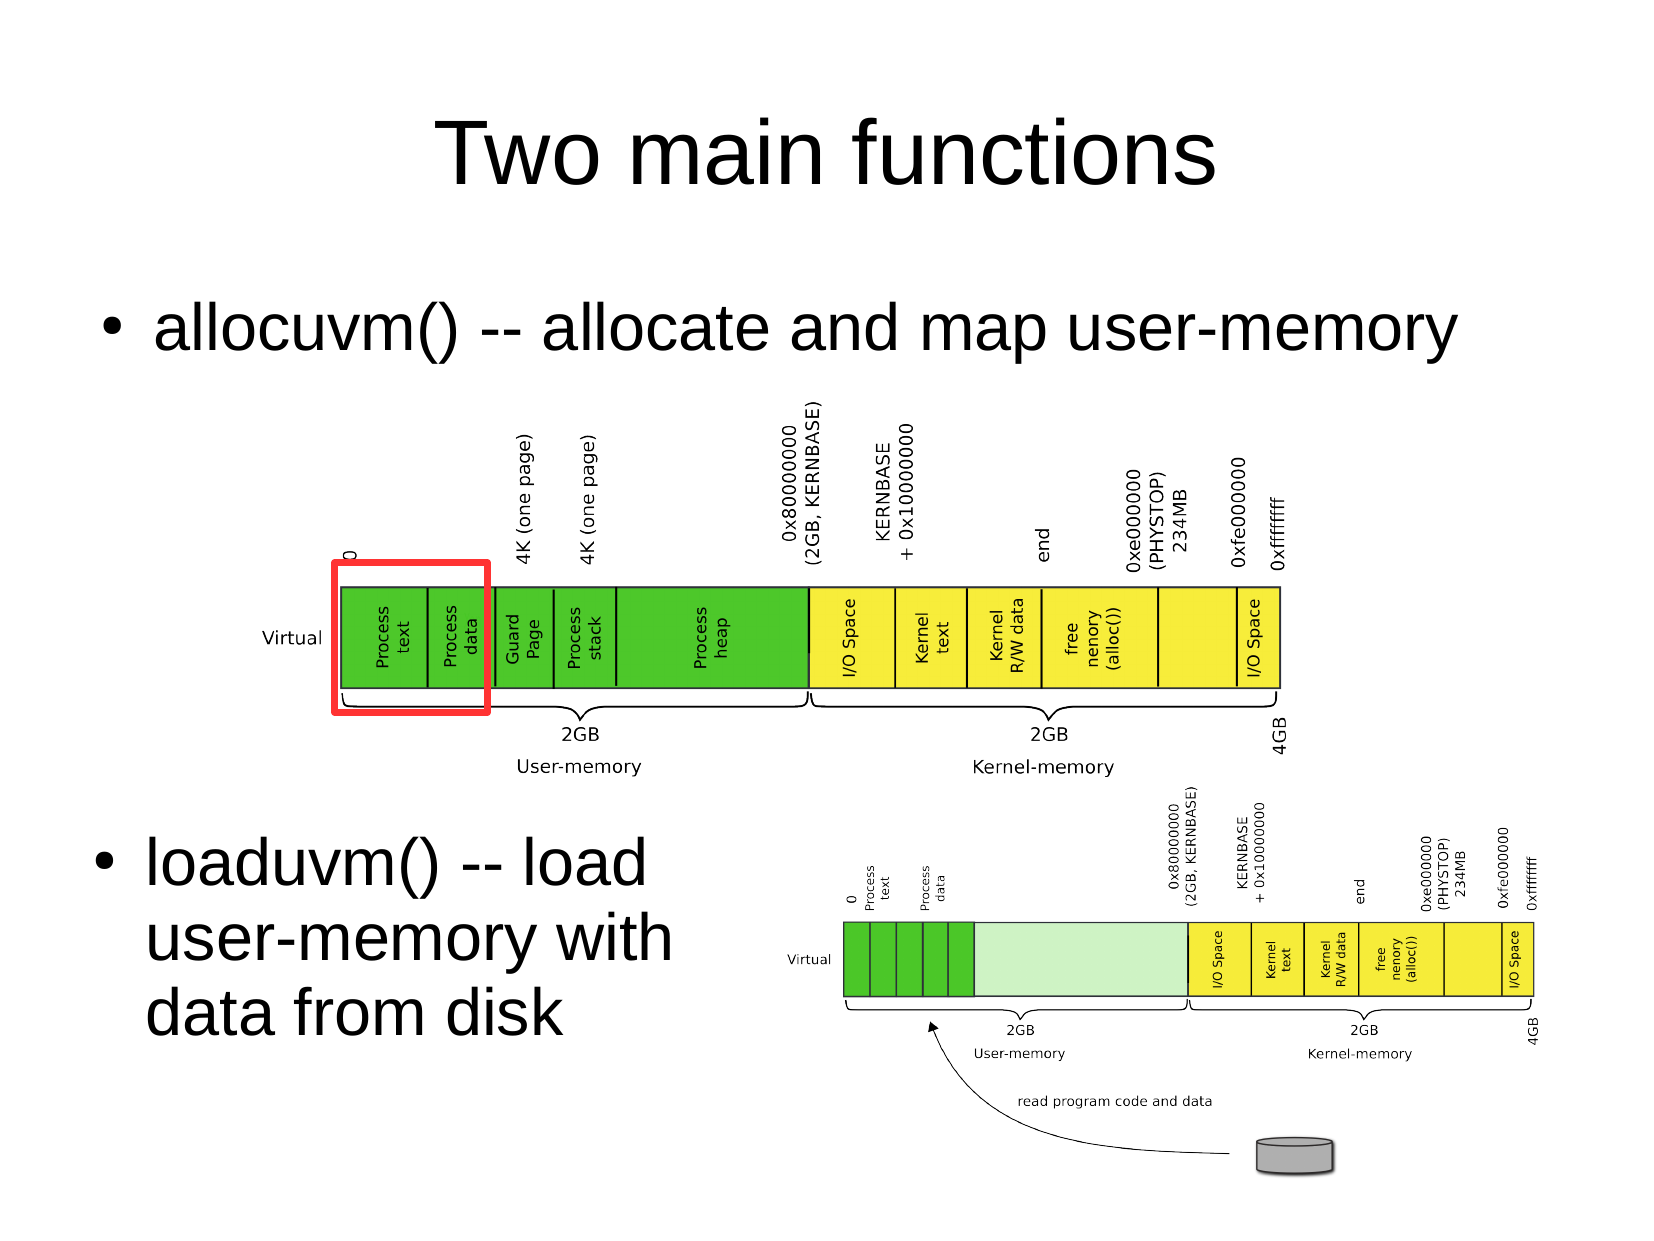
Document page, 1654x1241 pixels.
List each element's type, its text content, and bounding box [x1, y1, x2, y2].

title Two main functions [82, 49, 1571, 257]
list allocuvm() -- allocate and map user-memory [82, 290, 1571, 413]
picture [262, 402, 1286, 777]
picture [787, 787, 1538, 1180]
list loaduvm() -- load user-memory with data from disk [75, 825, 787, 1163]
